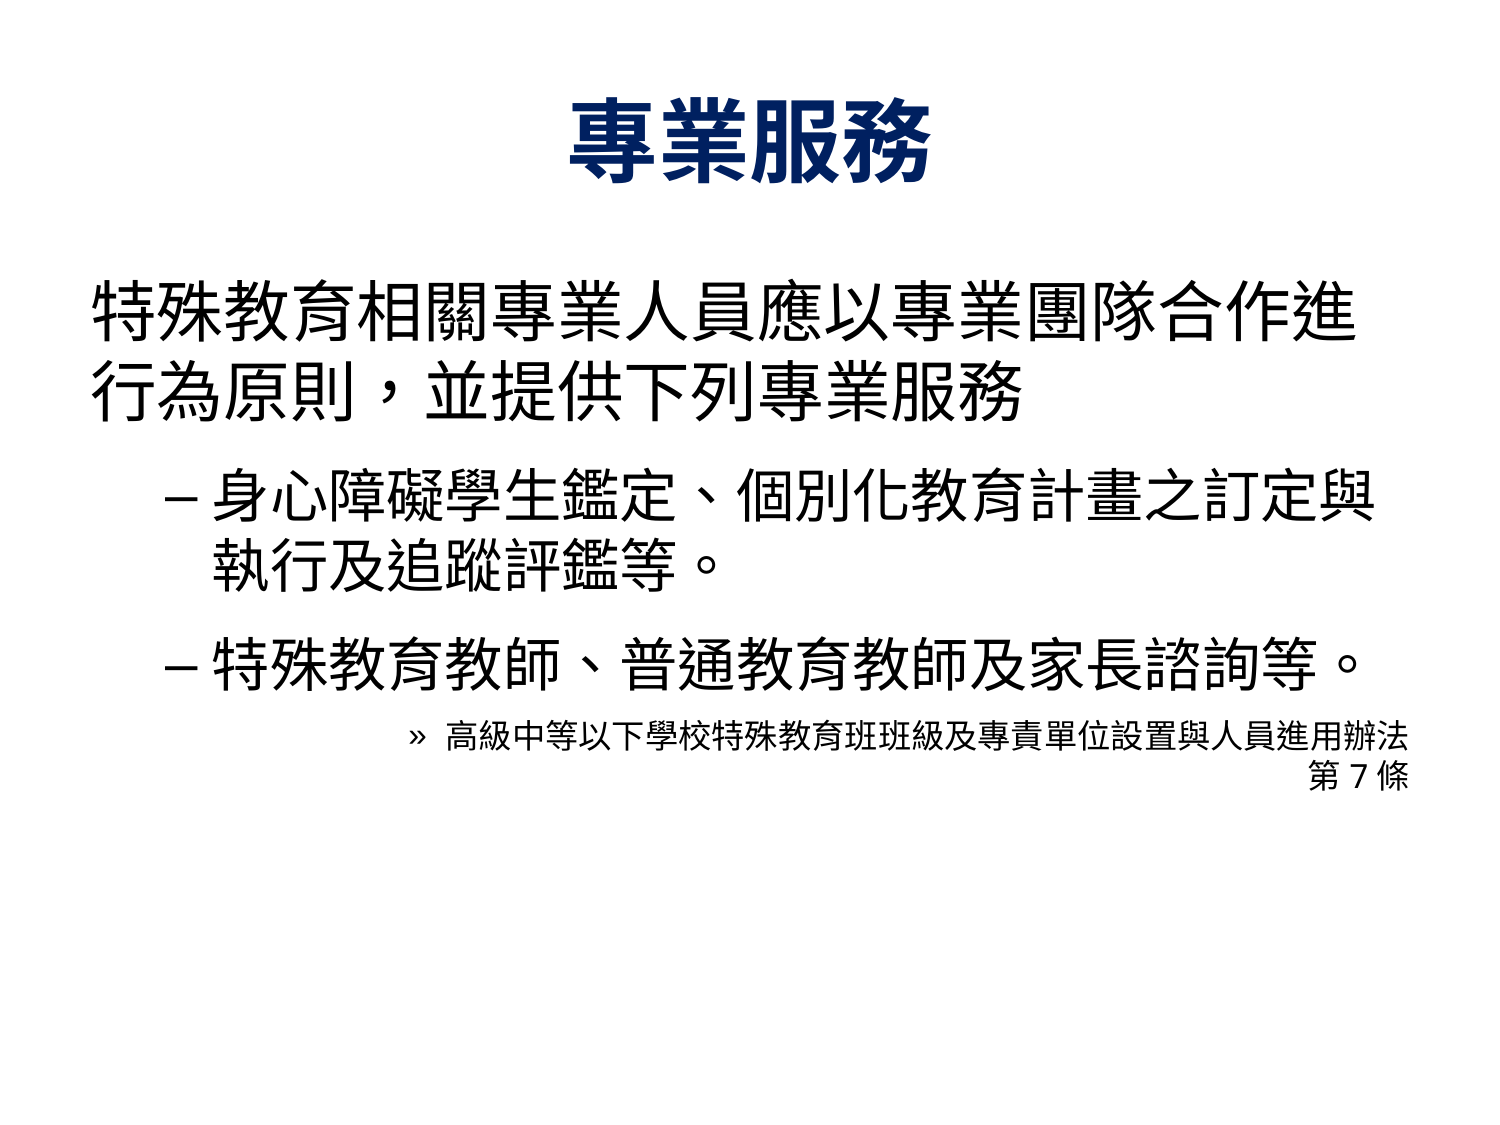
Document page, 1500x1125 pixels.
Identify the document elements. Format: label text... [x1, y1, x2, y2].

list 特殊教育相關專業人員應以專業團隊合作進行為原則，並提供下列專業服務 身心障礙學生鑑定、個別化教育計畫之訂定與執行及追蹤評鑑等。 特殊教育教師、普通教育教師及家長諮詢等。 高級中等以下學校特殊教育班班級及專責單位設置與人員進用辦法 第7條 [75, 262, 1425, 1005]
title 專業服務 [75, 45, 1425, 233]
